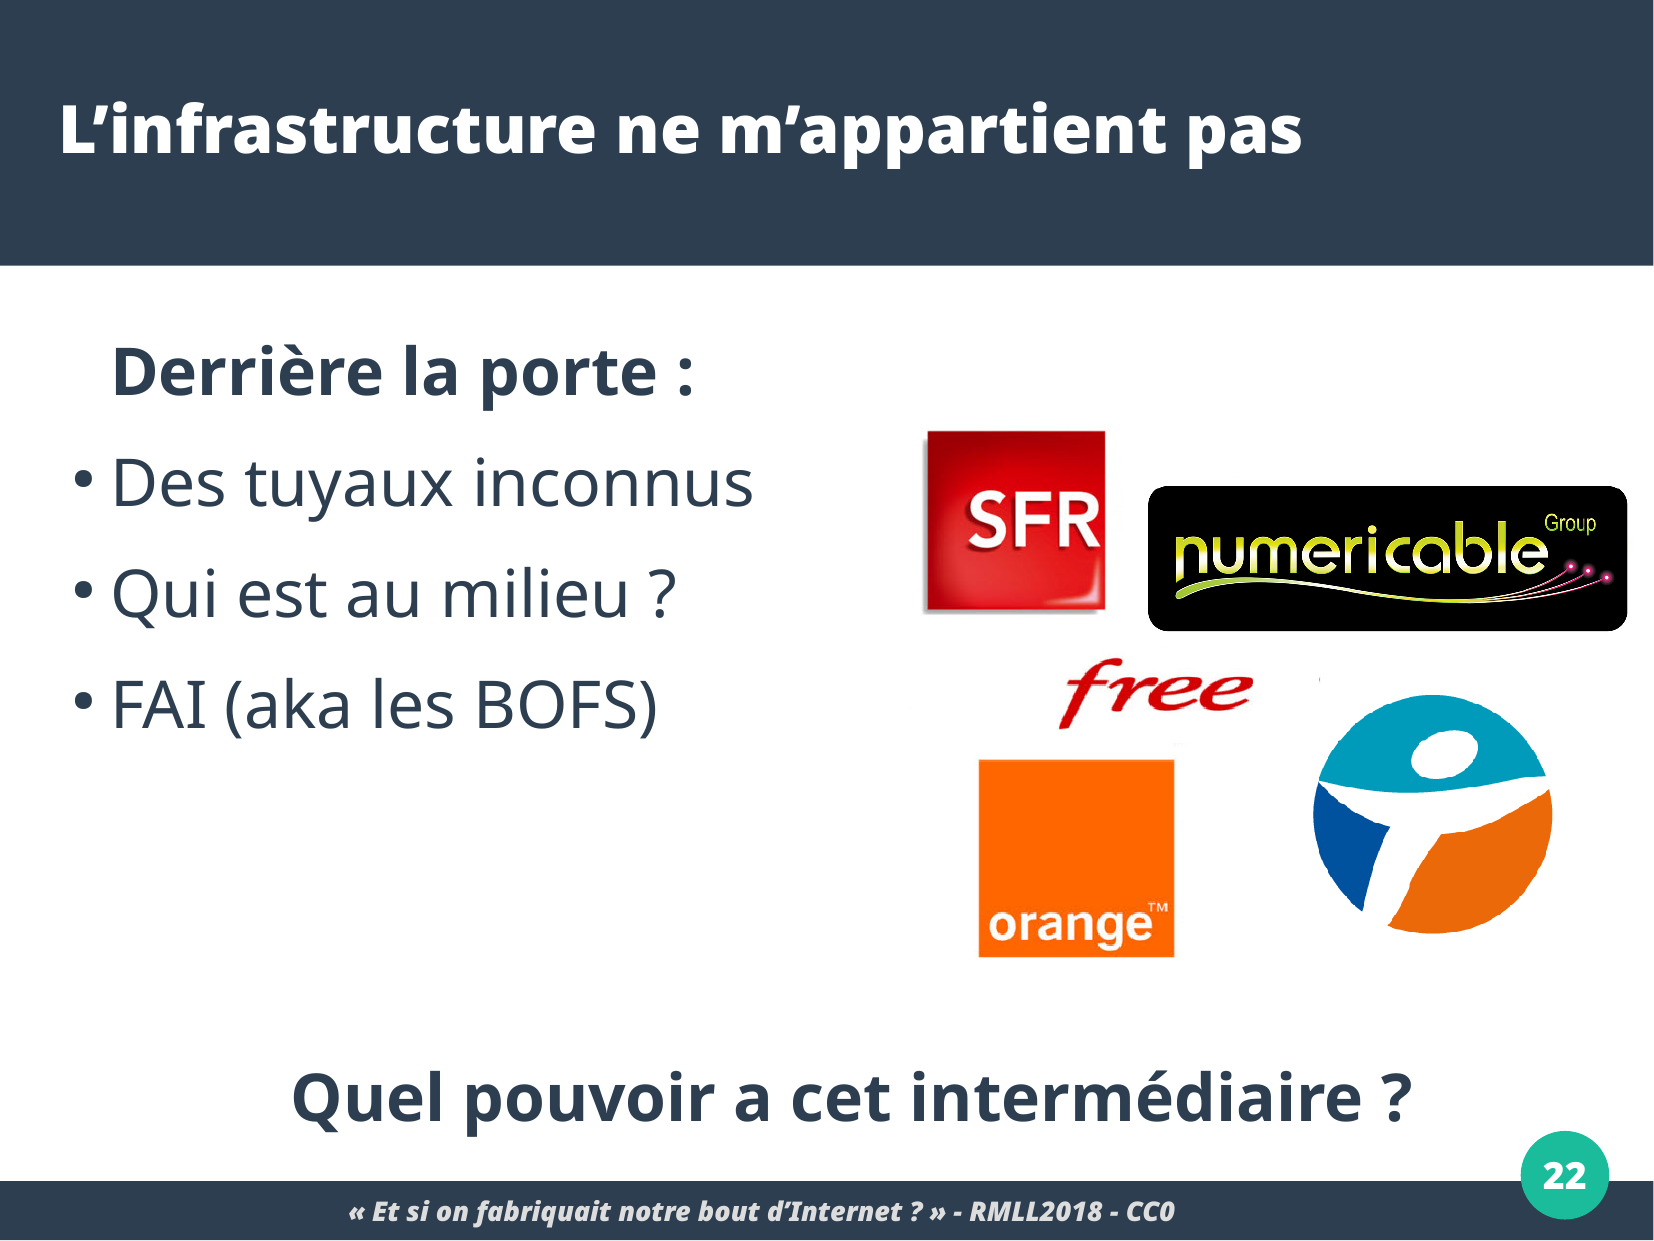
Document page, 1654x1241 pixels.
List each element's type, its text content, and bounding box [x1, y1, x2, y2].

list Derrière la porte : Des tuyaux inconnus Qui est au milieu ? FAI (aka les BOFS) Quel pouvoir a cet intermédiaire ? [59, 324, 1595, 1152]
picture [885, 425, 1642, 993]
title L’infrastructure ne m’appartient pas [59, 49, 1595, 207]
